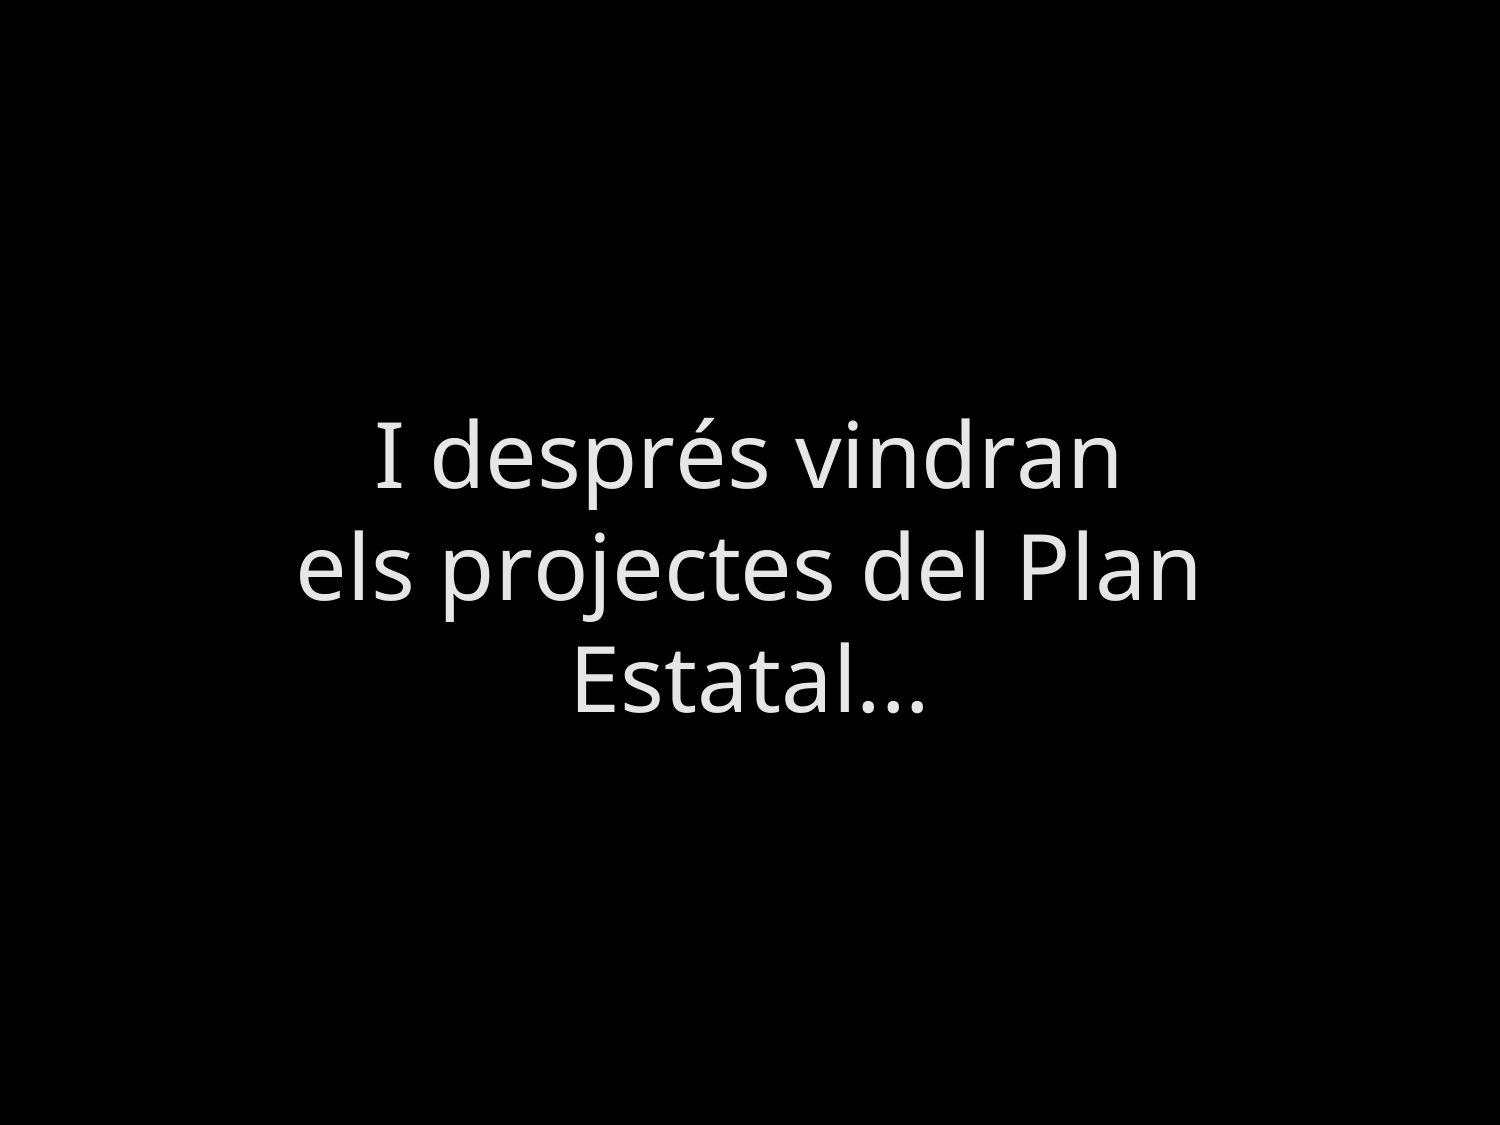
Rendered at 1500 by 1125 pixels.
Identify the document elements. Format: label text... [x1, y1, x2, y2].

subtitle I després vindran els projectes del Plan Estatal... [109, 112, 1391, 1013]
